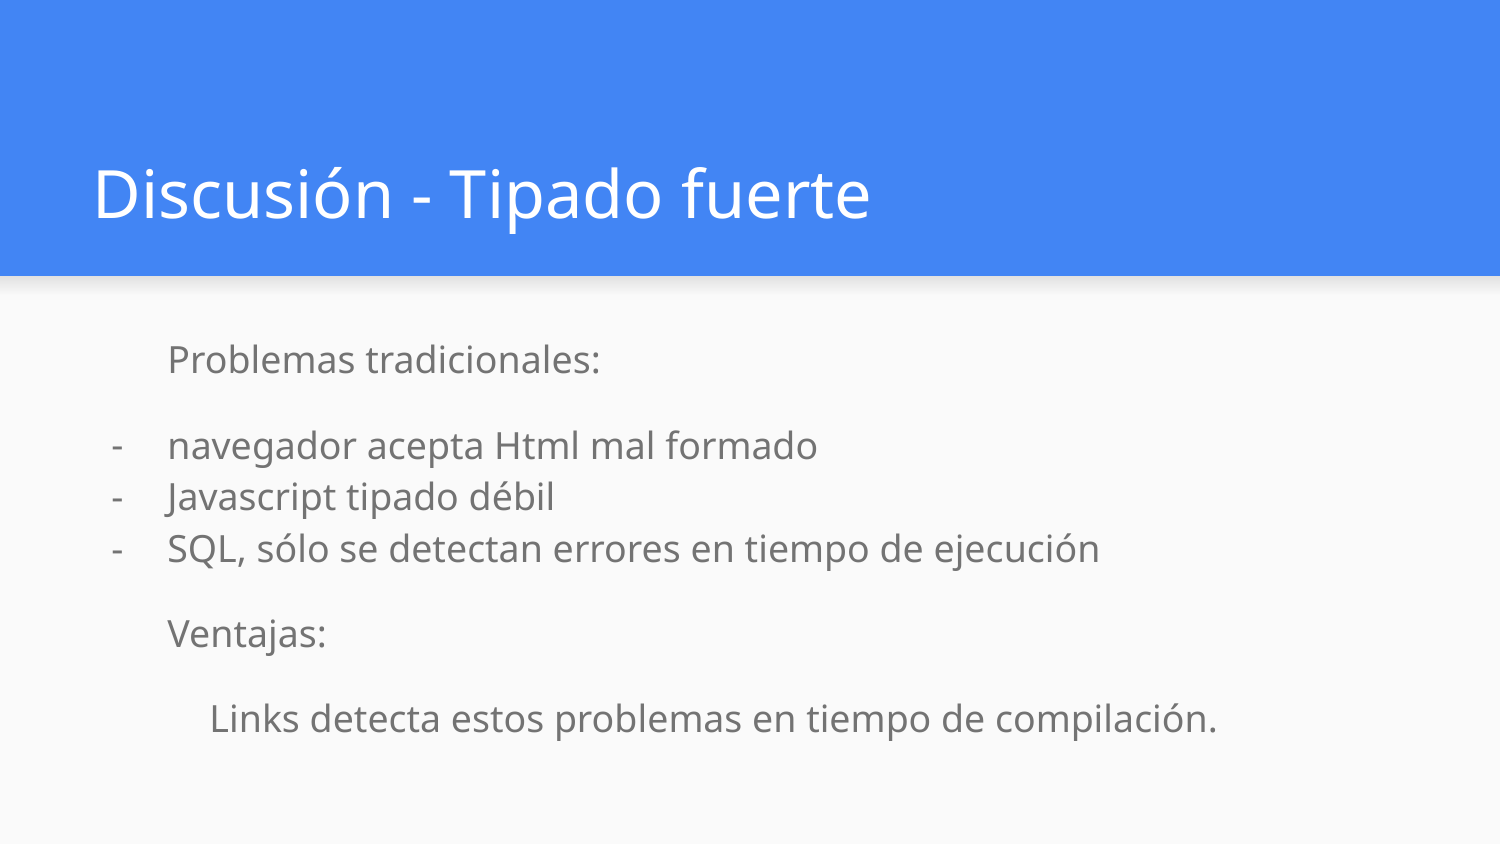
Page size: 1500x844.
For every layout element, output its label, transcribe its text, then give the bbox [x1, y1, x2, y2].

title Discusión - Tipado fuerte [77, 121, 1427, 248]
list Problemas tradicionales: navegador acepta Html mal formado Javascript tipado débil SQL, sólo se detectan errores en tiempo de ejecución Ventajas: Links detecta estos problemas en tiempo de compilación. [77, 314, 1427, 760]
